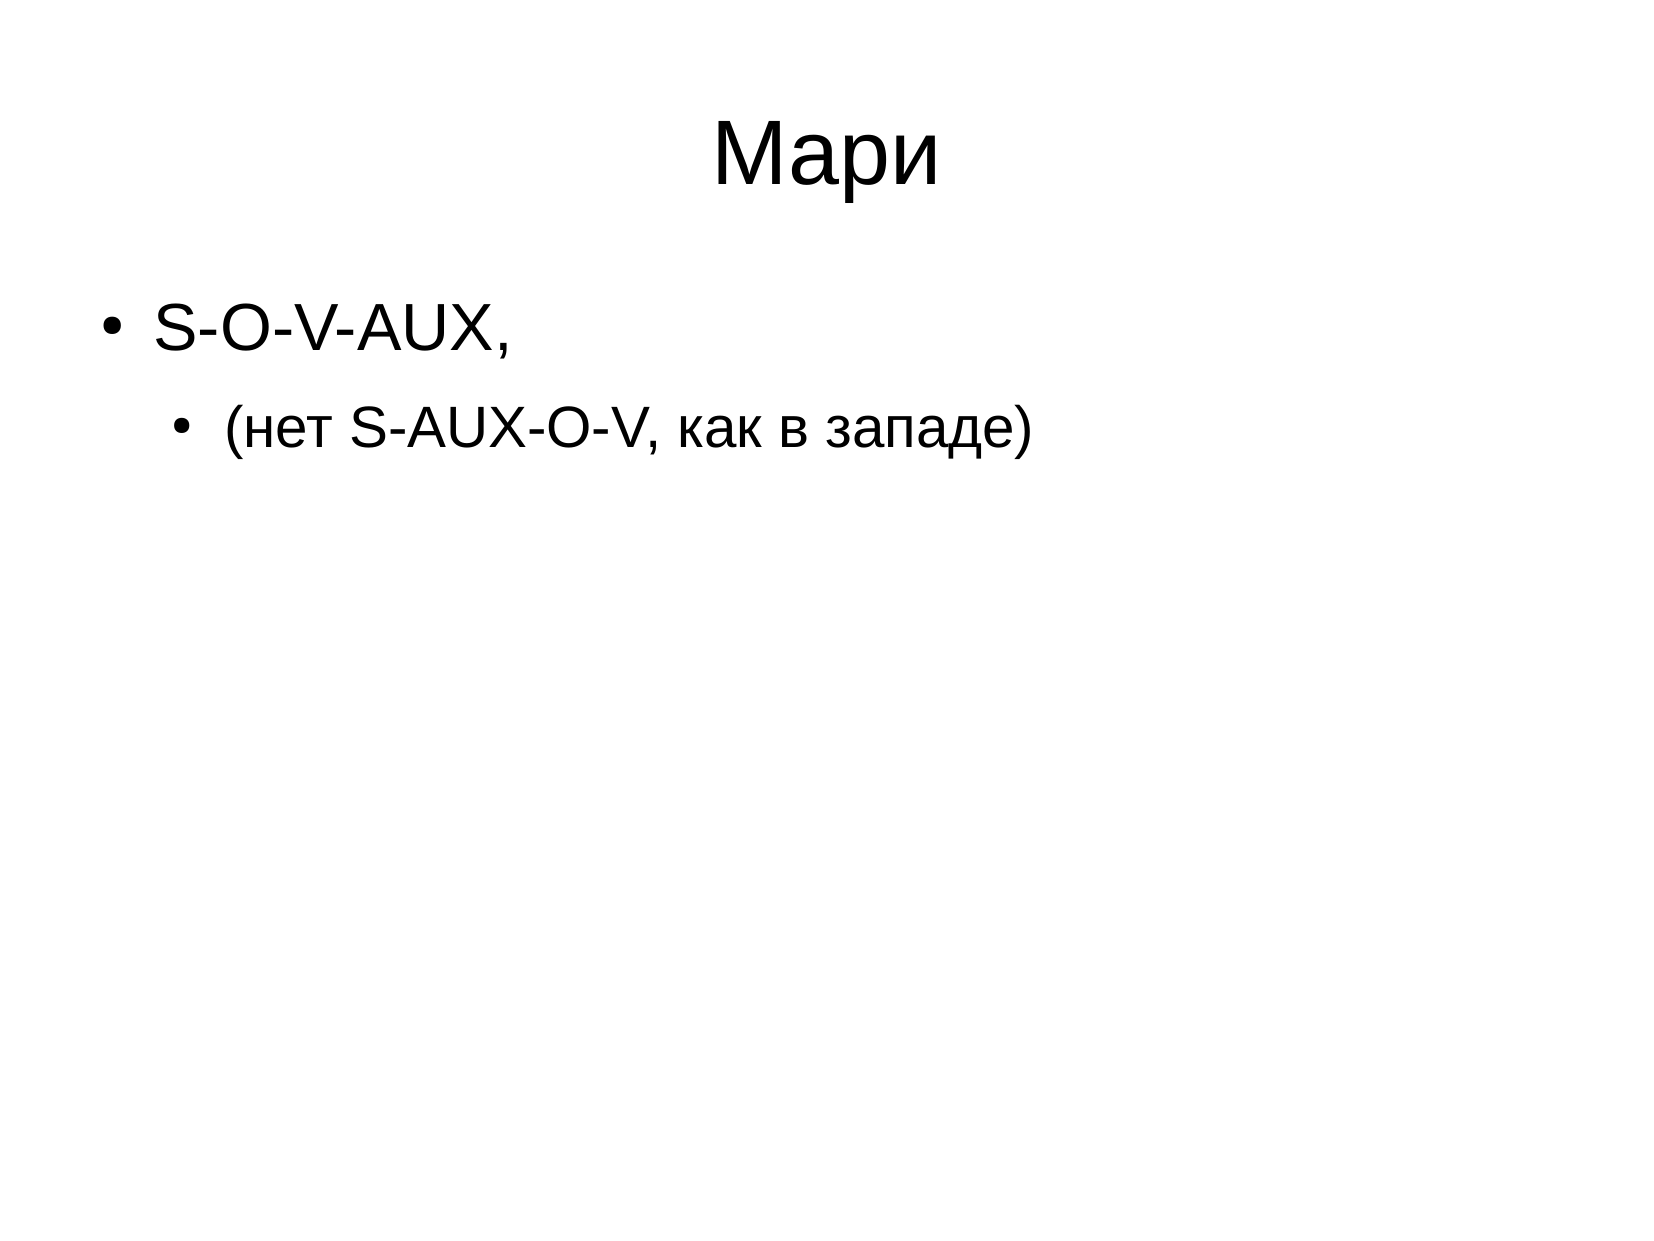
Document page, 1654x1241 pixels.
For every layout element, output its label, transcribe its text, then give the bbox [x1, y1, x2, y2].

list S-O-V-AUX, (нет S-AUX-O-V, как в западе) [82, 290, 1571, 1109]
title Мари [82, 49, 1571, 257]
